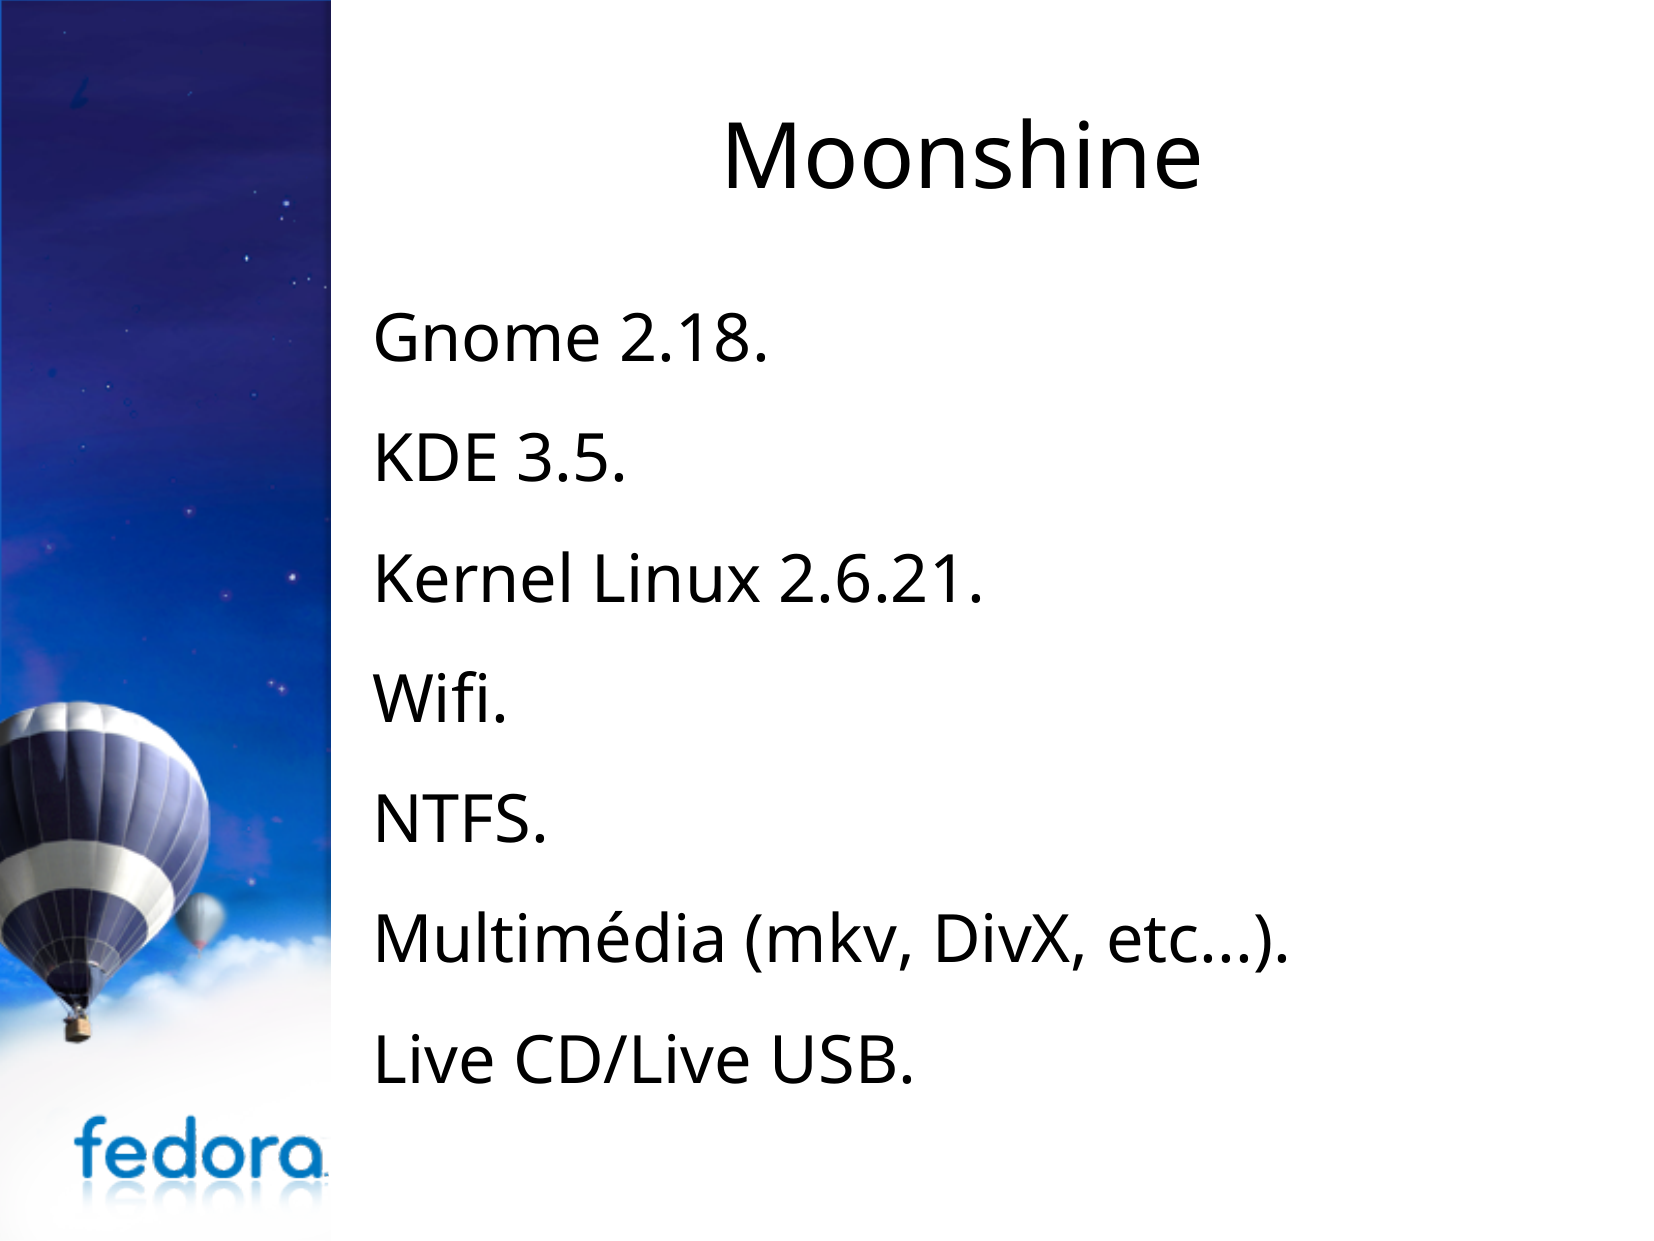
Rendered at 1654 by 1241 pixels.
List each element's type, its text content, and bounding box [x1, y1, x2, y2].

list Gnome 2.18. KDE 3.5. Kernel Linux 2.6.21. Wifi. NTFS. Multimédia (mkv, DivX, etc...). Live CD/Live USB. [354, 290, 1571, 1094]
picture [0, 0, 331, 1241]
title Moonshine [354, 56, 1571, 250]
